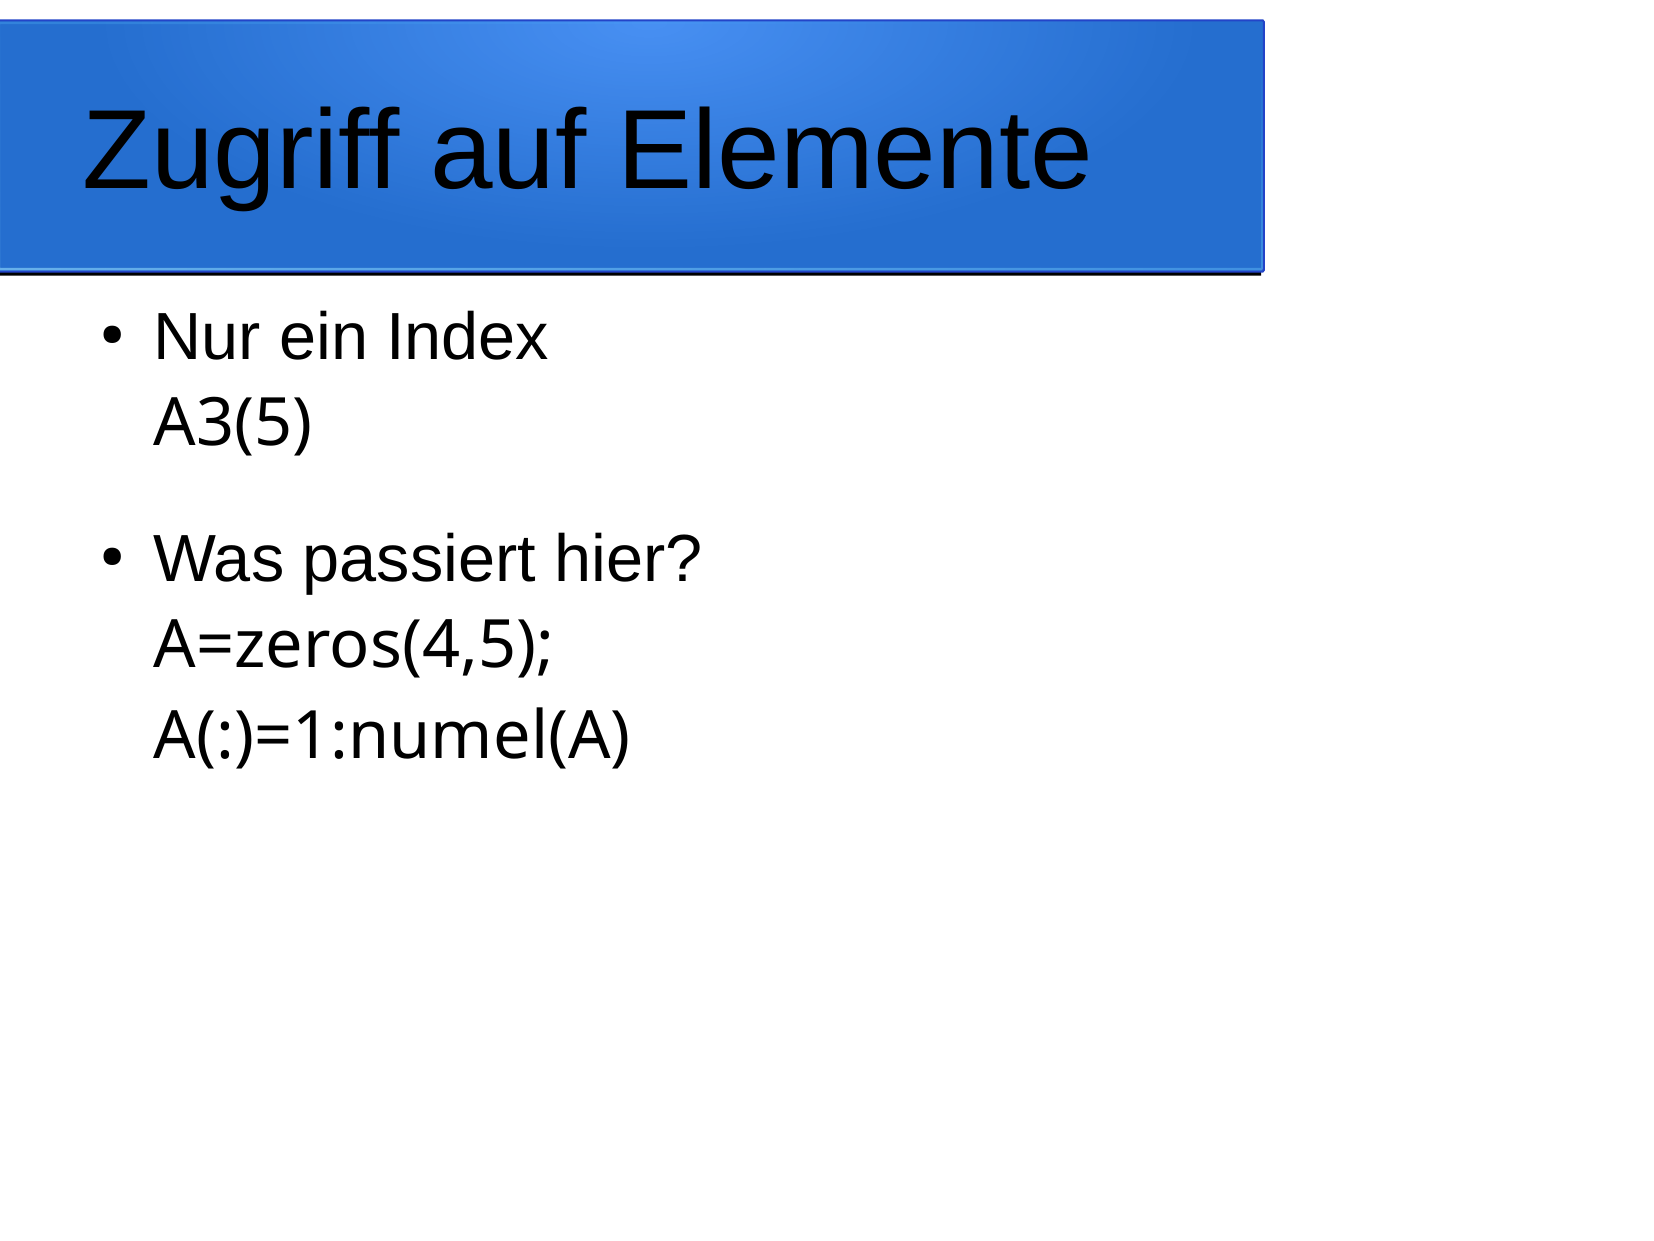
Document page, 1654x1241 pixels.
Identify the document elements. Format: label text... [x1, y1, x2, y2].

list Nur ein Index A3(5) Was passiert hier? A=zeros(4,5); A(:)=1:numel(A) [82, 299, 1571, 1019]
title Zugriff auf Elemente [82, 47, 1235, 252]
